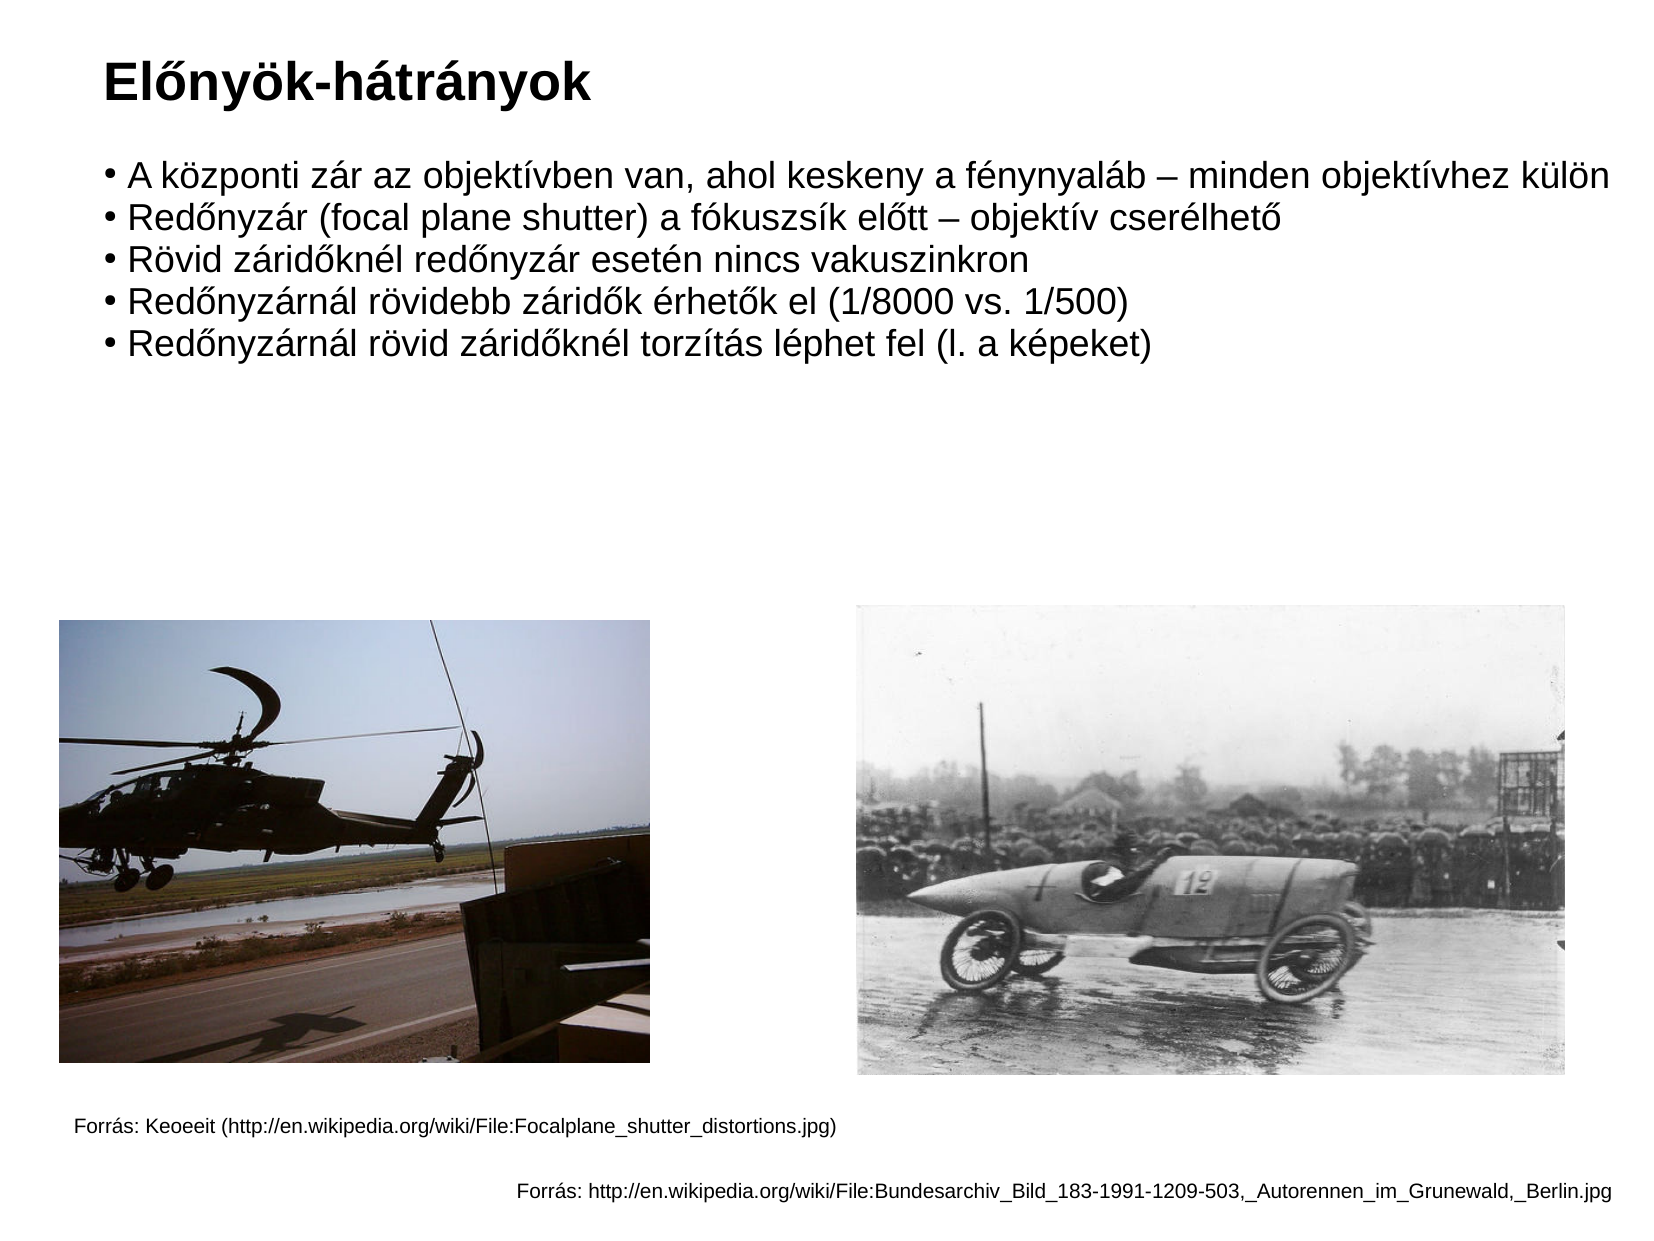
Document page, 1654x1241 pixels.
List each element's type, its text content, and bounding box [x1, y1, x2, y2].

picture [856, 605, 1565, 1075]
text_box Forrás: Keoeeit (http://en.wikipedia.org/wiki/File:Focalplane_shutter_distortions.jpg) [59, 1107, 853, 1146]
text_box Forrás: http://en.wikipedia.org/wiki/File:Bundesarchiv_Bild_183-1991-1209-503,_Autorennen_im_Grunewald,_Berlin.jpg [501, 1172, 1628, 1211]
picture [59, 620, 650, 1063]
text_box Előnyök-hátrányok A központi zár az objektívben van, ahol keskeny a fénynyaláb – minden objektívhez külön Redőnyzár (focal plane shutter) a fókuszsík előtt – objektív cserélhető Rövid záridőknél redőnyzár esetén nincs vakuszinkron Redőnyzárnál rövidebb záridők érhetők el (1/8000 vs. 1/500) Redőnyzárnál rövid záridőknél torzítás léphet fel (l. a képeket) [88, 44, 1622, 374]
